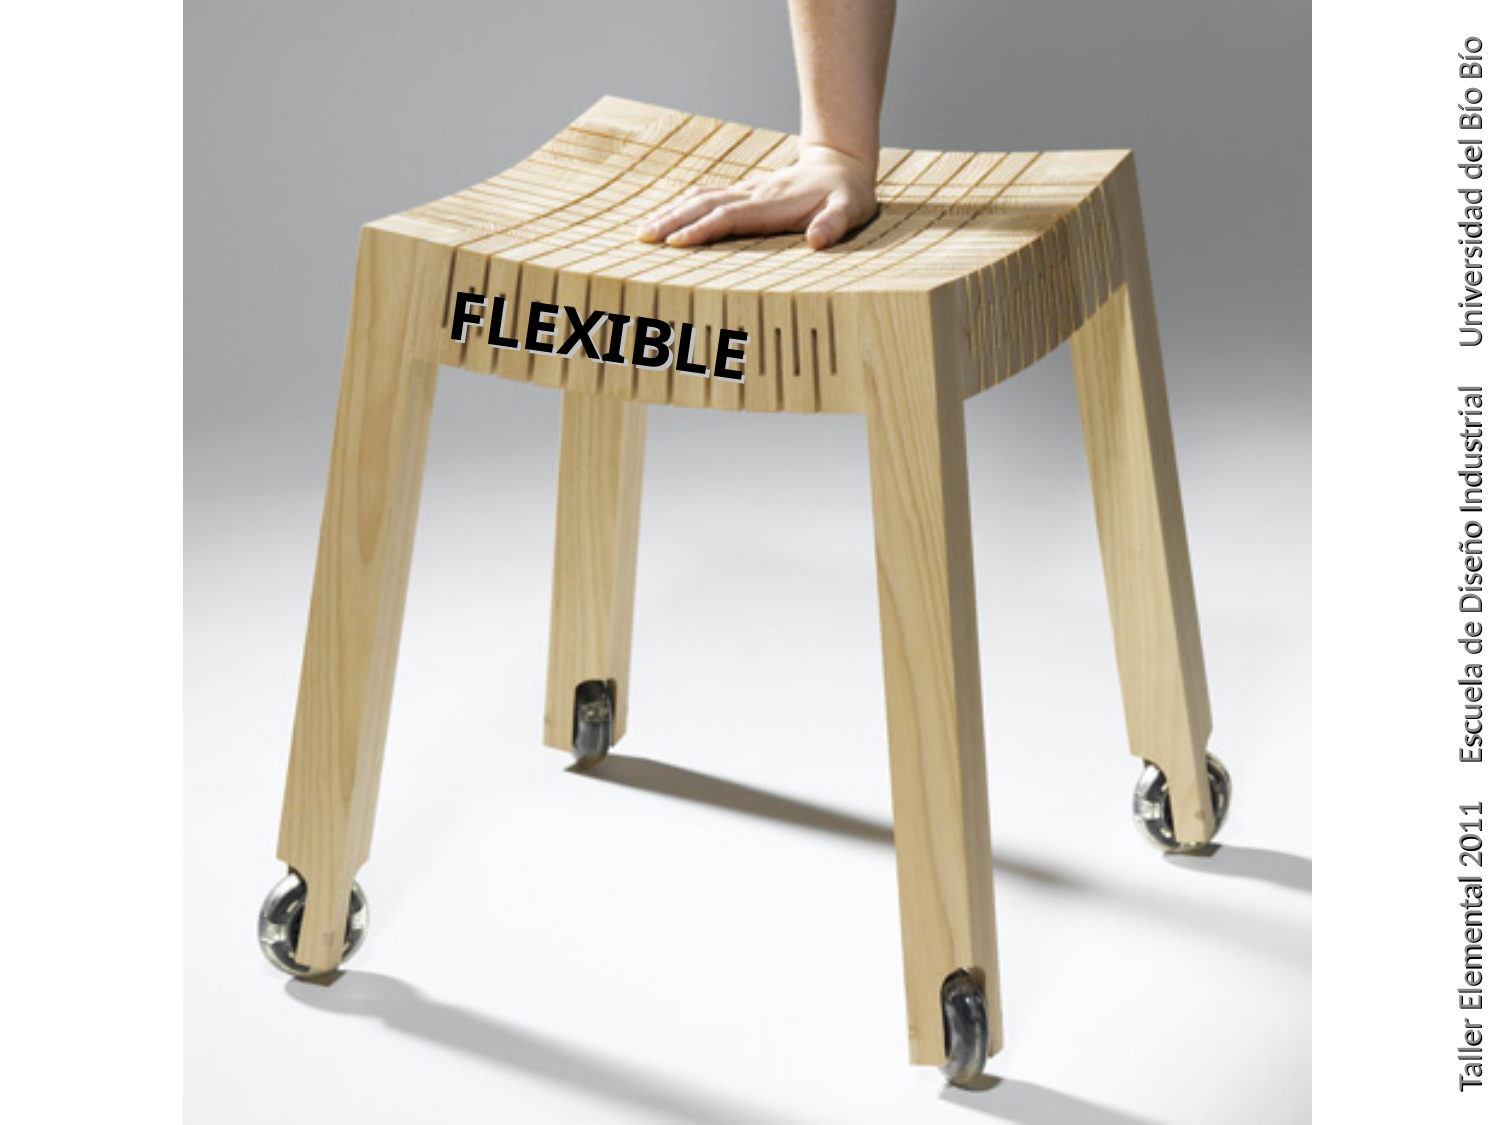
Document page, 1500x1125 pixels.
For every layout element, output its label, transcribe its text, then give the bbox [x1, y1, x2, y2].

picture [183, 0, 1312, 1125]
text_box FLEXIBLE [427, 262, 1132, 457]
text_box Taller Elemental 2011 Escuela de Diseño Industrial Universidad del Bío Bío [1435, 0, 1500, 1106]
